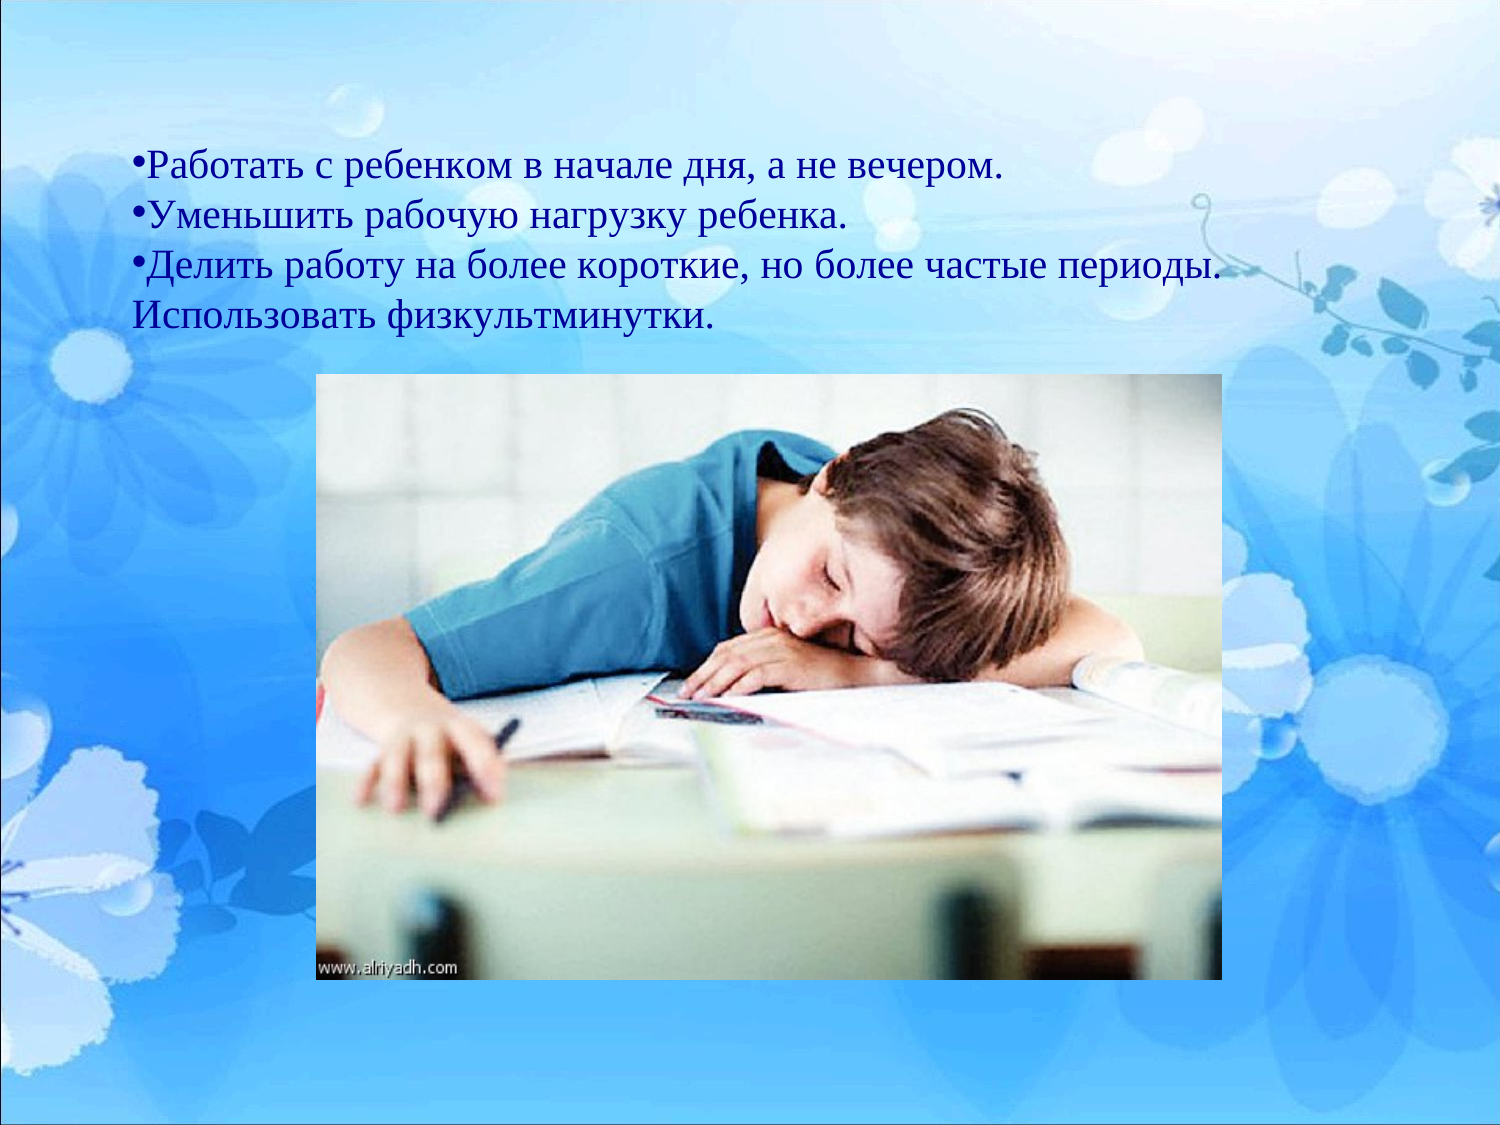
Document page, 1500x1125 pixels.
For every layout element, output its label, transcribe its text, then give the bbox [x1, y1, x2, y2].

picture [0, 0, 1500, 1125]
text_box Работать с ребенком в начале дня, а не вечером. Уменьшить рабочую нагрузку ребенка. Делить работу на более короткие, но более частые периоды. Использовать физкультминутки. [117, 128, 1442, 345]
